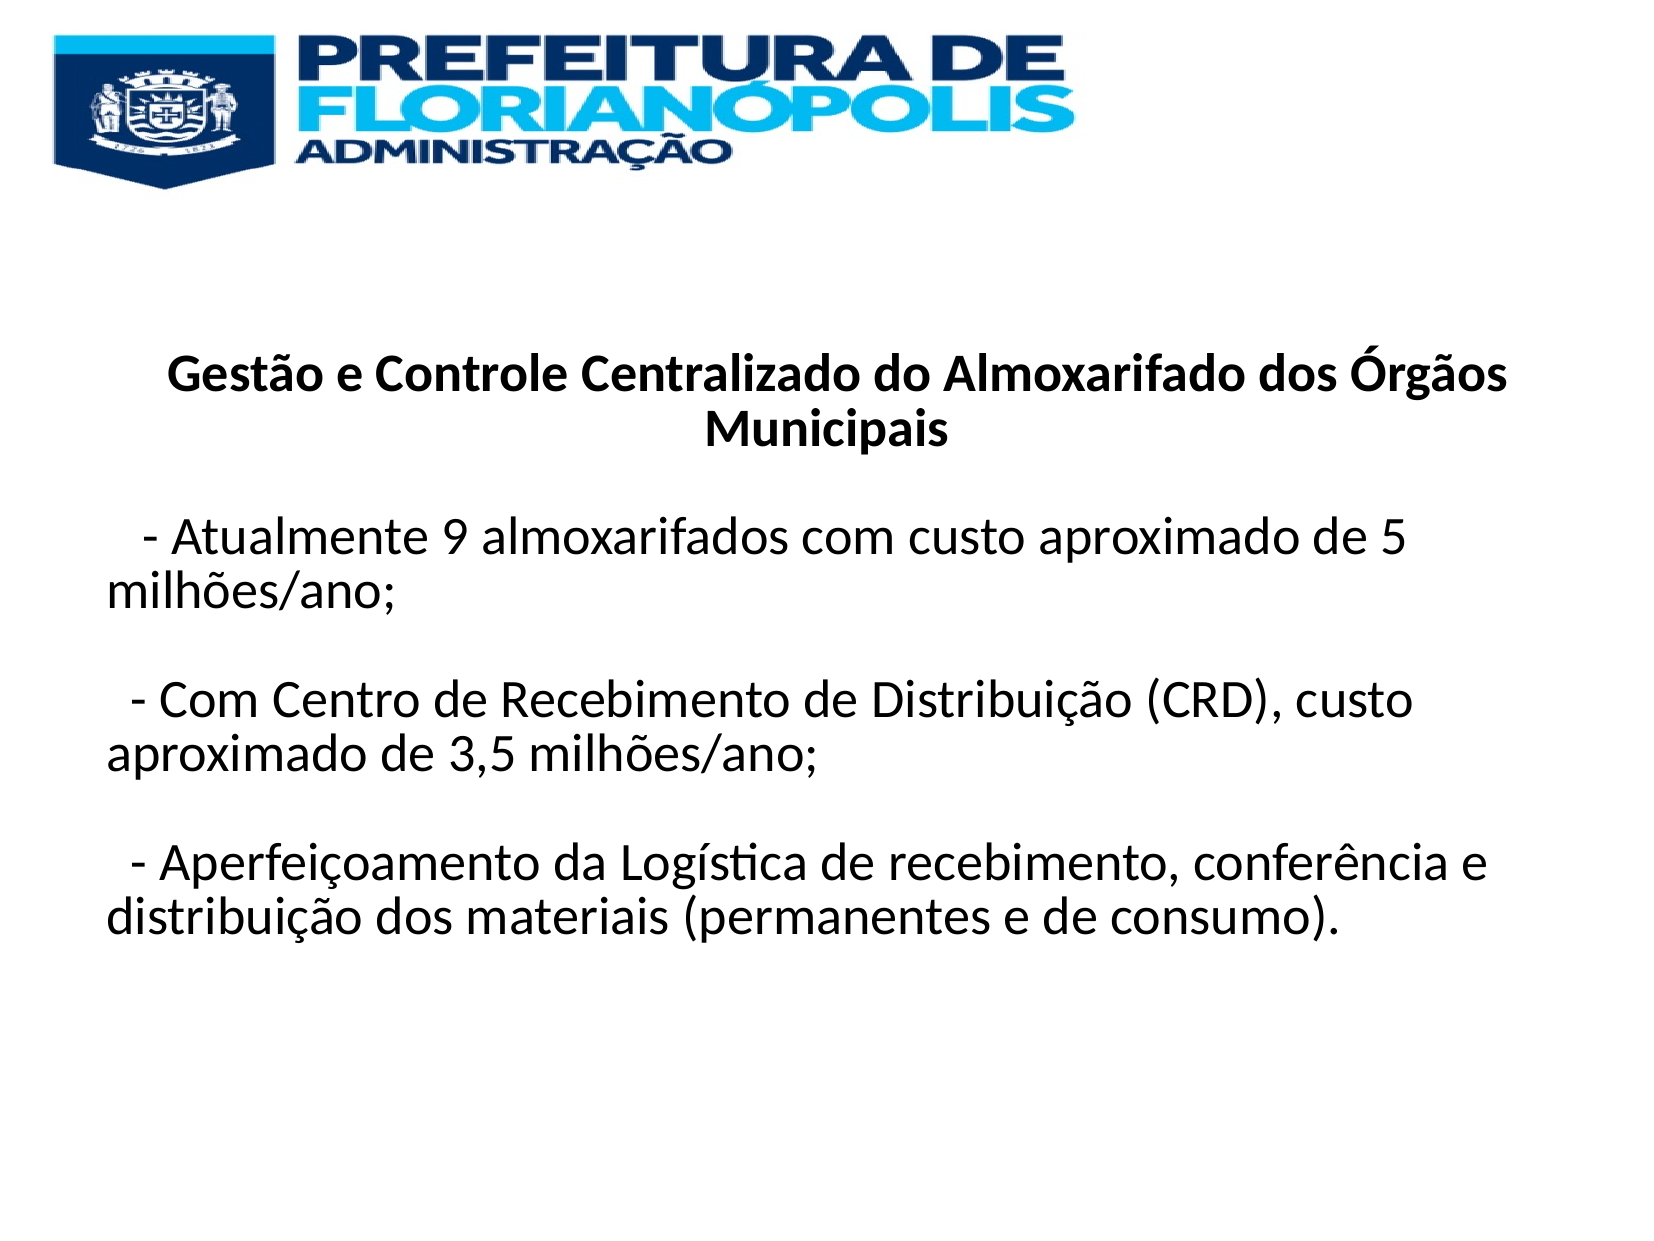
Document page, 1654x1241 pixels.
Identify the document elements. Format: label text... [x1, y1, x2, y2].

picture [0, 0, 1131, 225]
title Gestão e Controle Centralizado do Almoxarifado dos Órgãos Municipais - Atualmente 9 almoxarifados com custo aproximado de 5 milhões/ano; - Com Centro de Recebimento de Distribuição (CRD), custo aproximado de 3,5 milhões/ano; - Aperfeiçoamento da Logística de recebimento, conferência e distribuição dos materiais (permanentes e de consumo). [106, 236, 1632, 1063]
